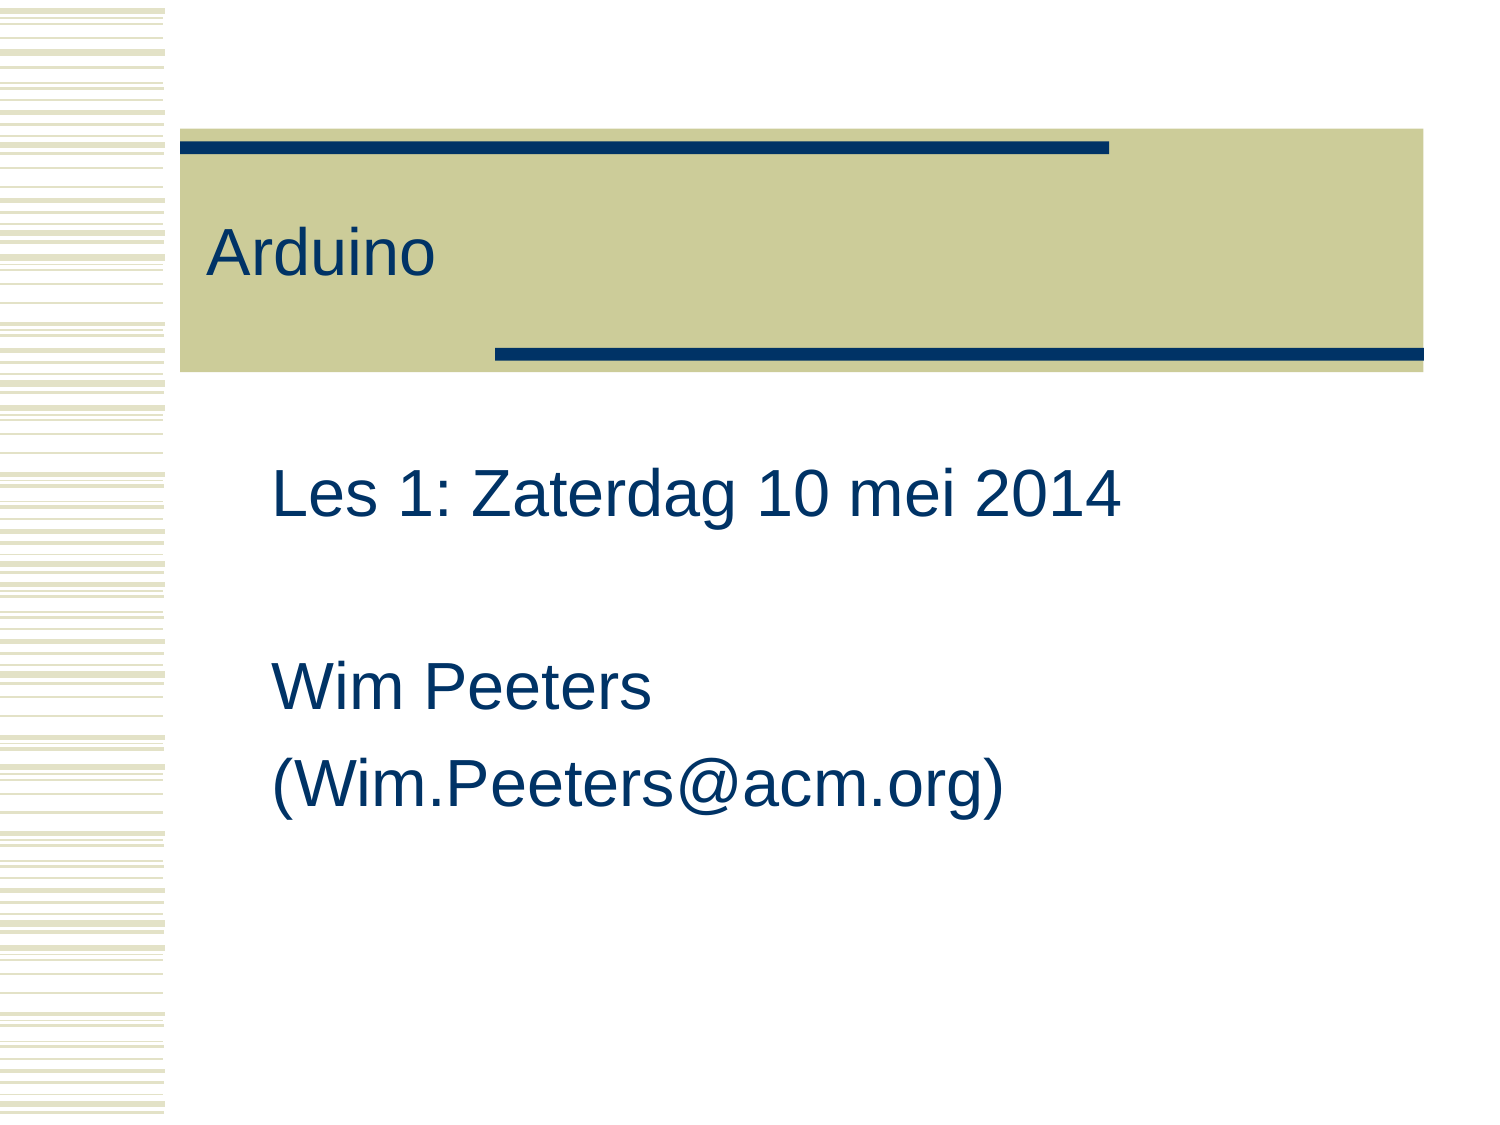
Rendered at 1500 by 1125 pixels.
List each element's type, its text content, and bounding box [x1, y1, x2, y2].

subtitle Les 1: Zaterdag 10 mei 2014 Wim Peeters (Wim.Peeters@acm.org) [257, 441, 1426, 934]
title Arduino [191, 171, 1403, 338]
